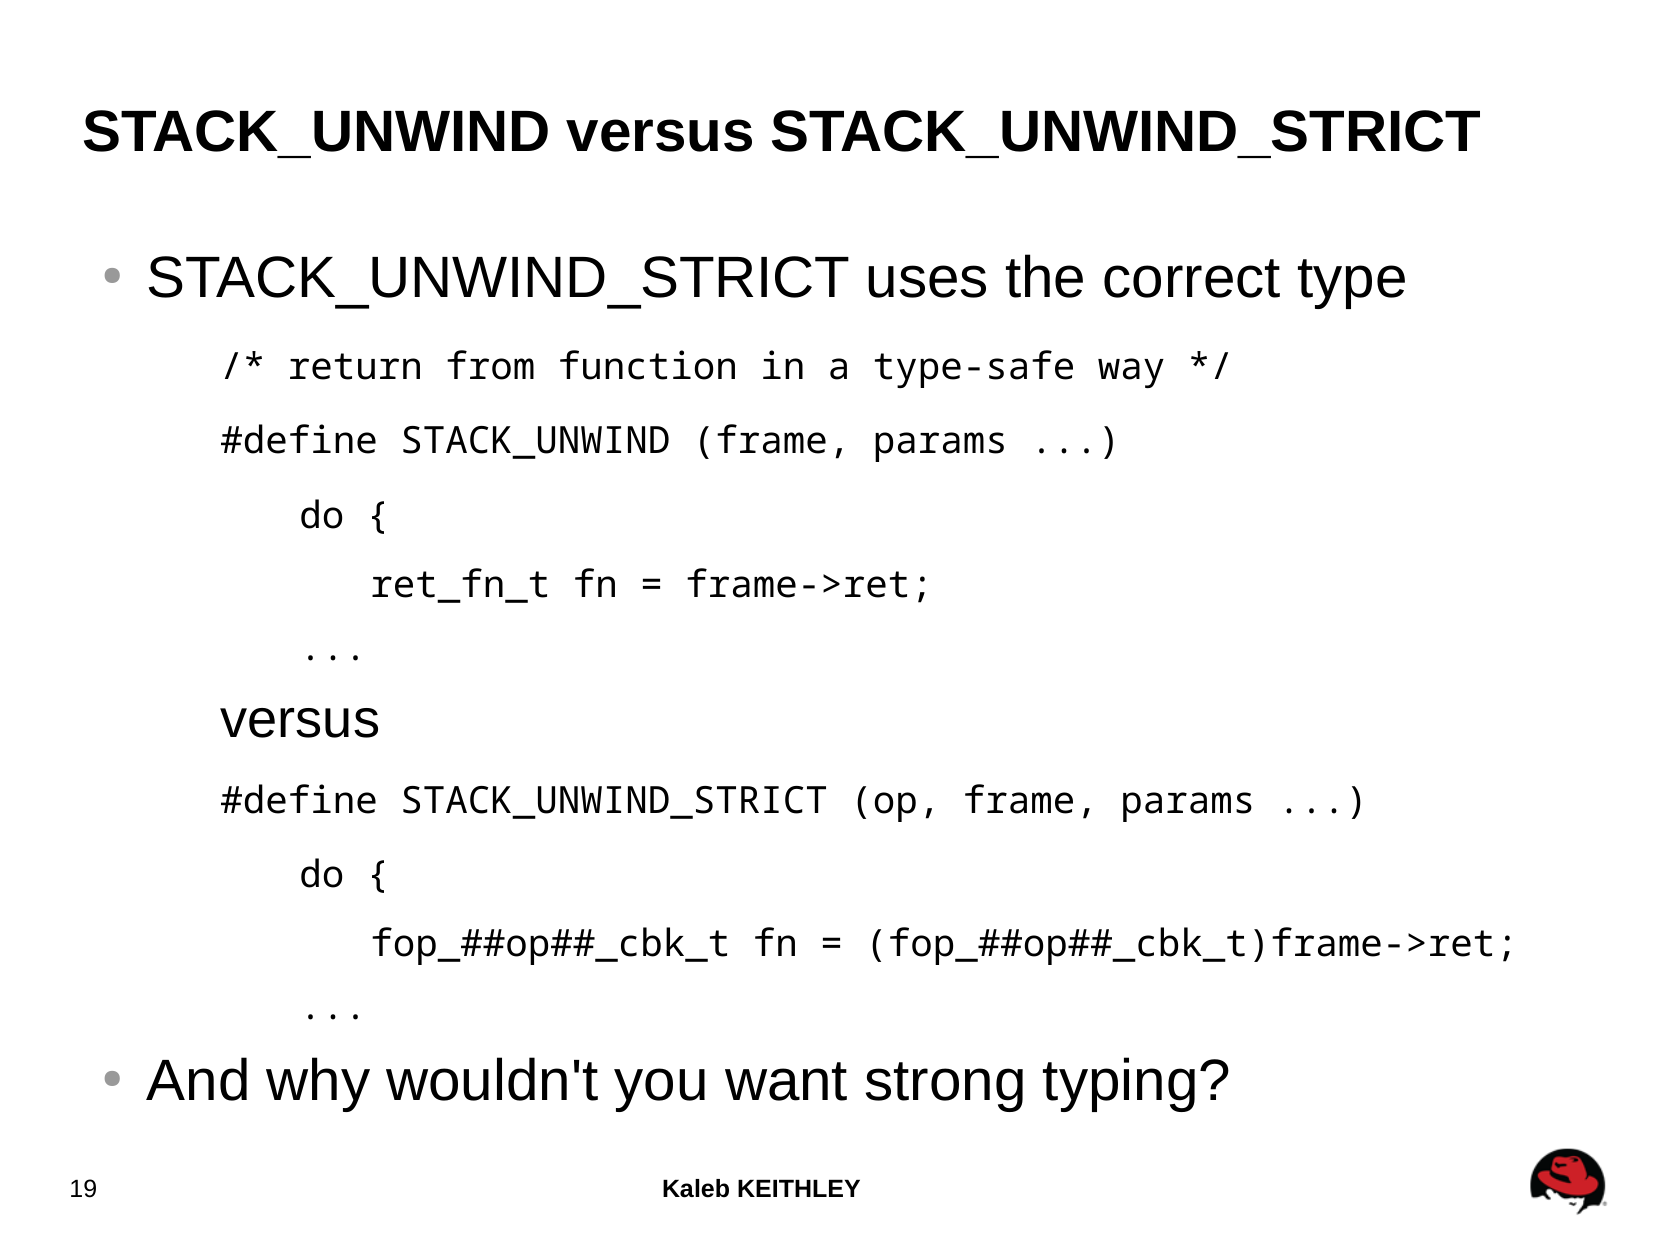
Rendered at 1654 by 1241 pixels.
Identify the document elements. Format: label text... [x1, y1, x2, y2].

title STACK_UNWIND versus STACK_UNWIND_STRICT [82, 37, 1571, 226]
list STACK_UNWIND_STRICT uses the correct type /* return from function in a type-safe way */ #define STACK_UNWIND (frame, params ...) do { ret_fn_t fn = frame->ret; ... versus #define STACK_UNWIND_STRICT (op, frame, params ...) do { fop_##op##_cbk_t fn = (fop_##op##_cbk_t)frame->ret; ... And why wouldn't you want strong typing? [86, 244, 1576, 1046]
picture [1529, 1146, 1613, 1224]
